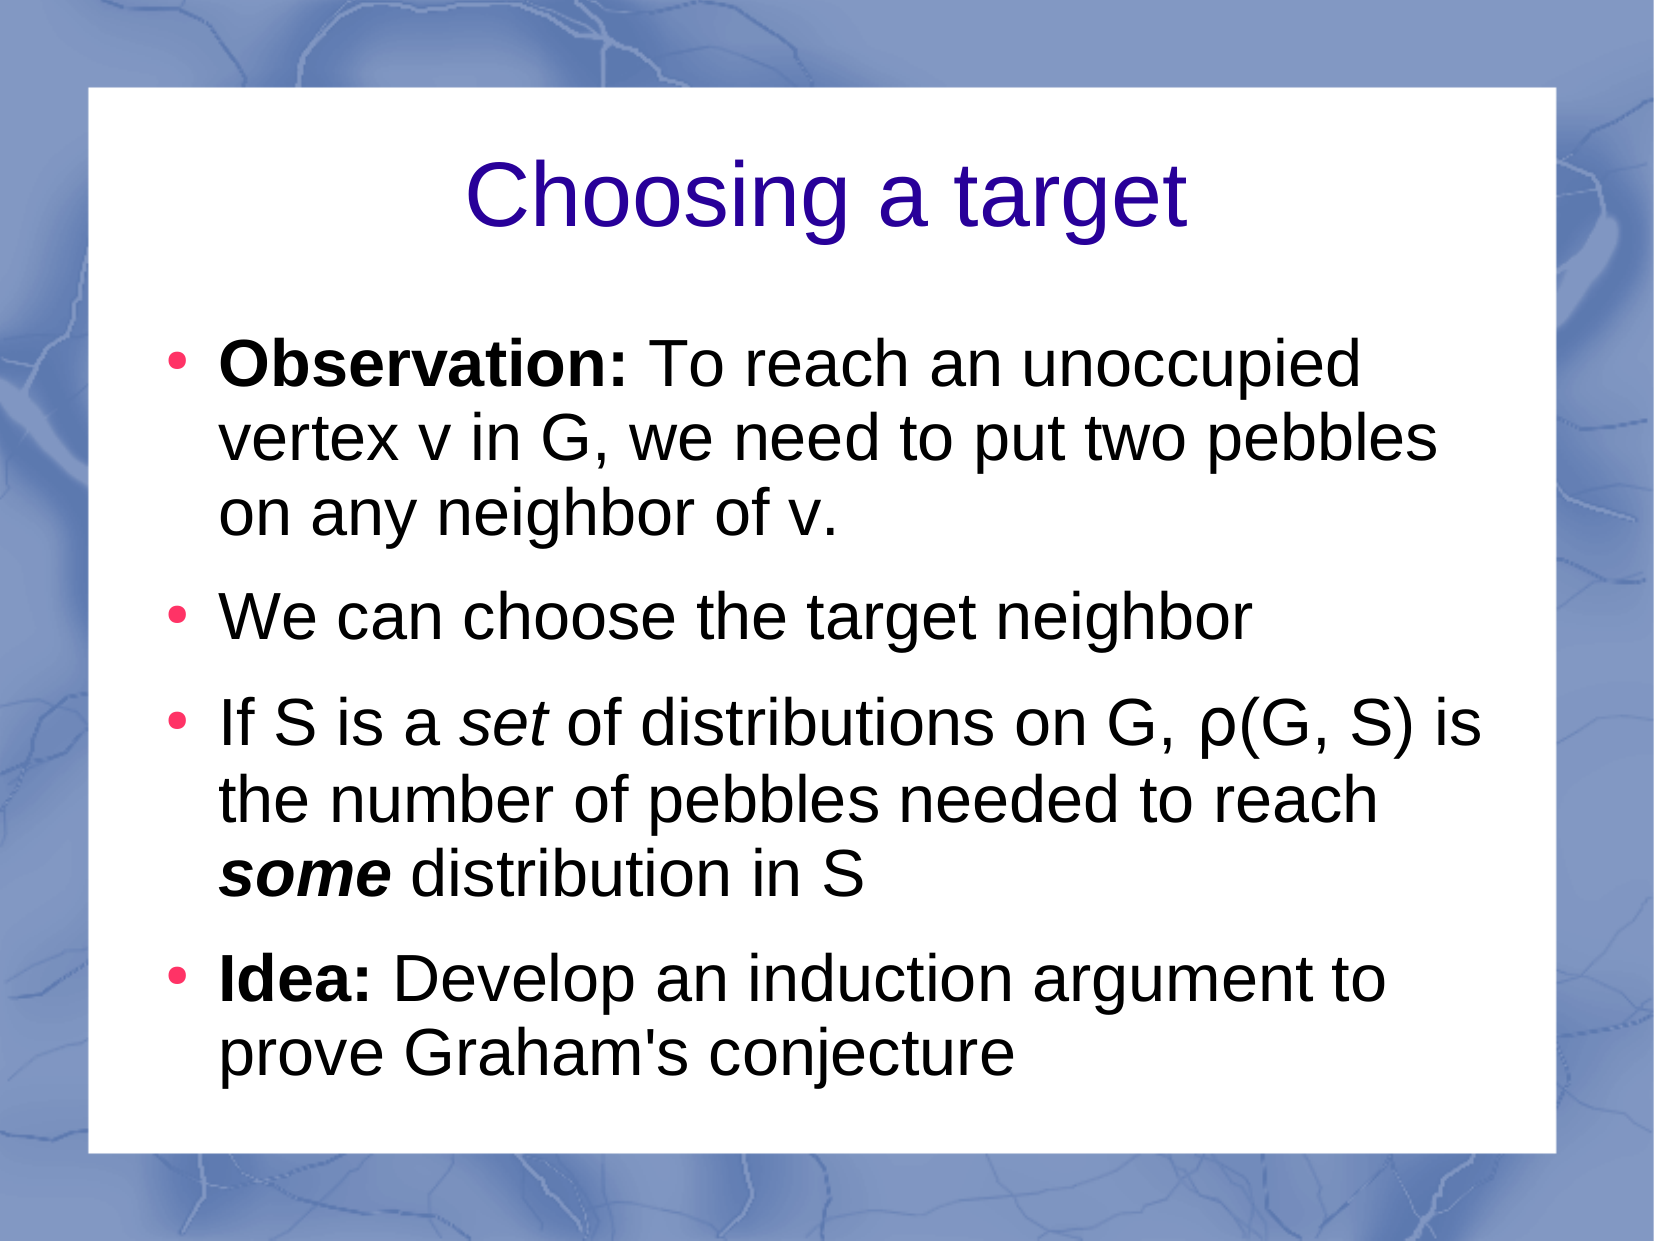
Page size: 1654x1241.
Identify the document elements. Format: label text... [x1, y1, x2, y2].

list Observation: To reach an unoccupied vertex v in G, we need to put two pebbles on any neighbor of v. We can choose the target neighbor If S is a set of distributions on G, ρ(G, S) is the number of pebbles needed to reach some distribution in S Idea: Develop an induction argument to prove Graham's conjecture [147, 325, 1506, 1130]
title Choosing a target [118, 98, 1536, 291]
picture [0, 0, 1654, 1241]
